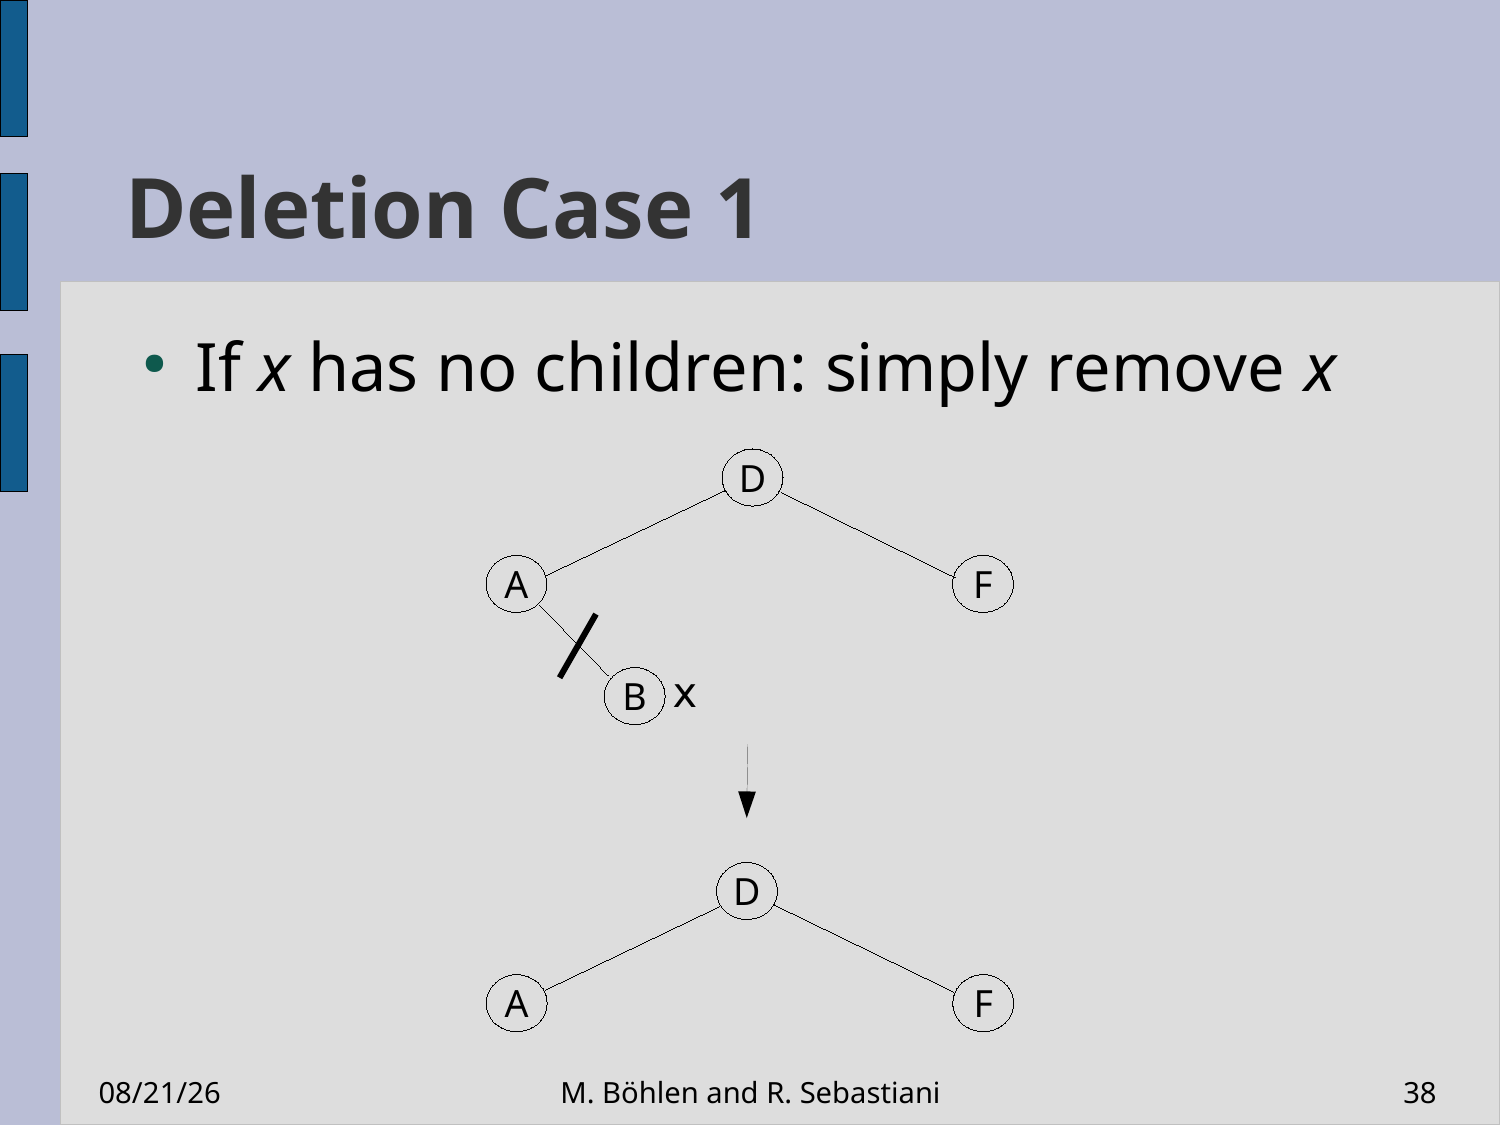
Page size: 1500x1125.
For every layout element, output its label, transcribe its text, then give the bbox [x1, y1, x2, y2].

text_box A [486, 555, 547, 613]
text_box B [604, 667, 657, 725]
text_box F [952, 555, 1014, 613]
text_box D [722, 448, 784, 507]
text_box A [486, 974, 548, 1032]
list If x has no children: simply remove x [110, 312, 1392, 427]
title Deletion Case 1 [110, 67, 1392, 271]
text_box D [716, 862, 778, 920]
text_box F [952, 974, 1014, 1032]
text_box x [657, 660, 713, 725]
